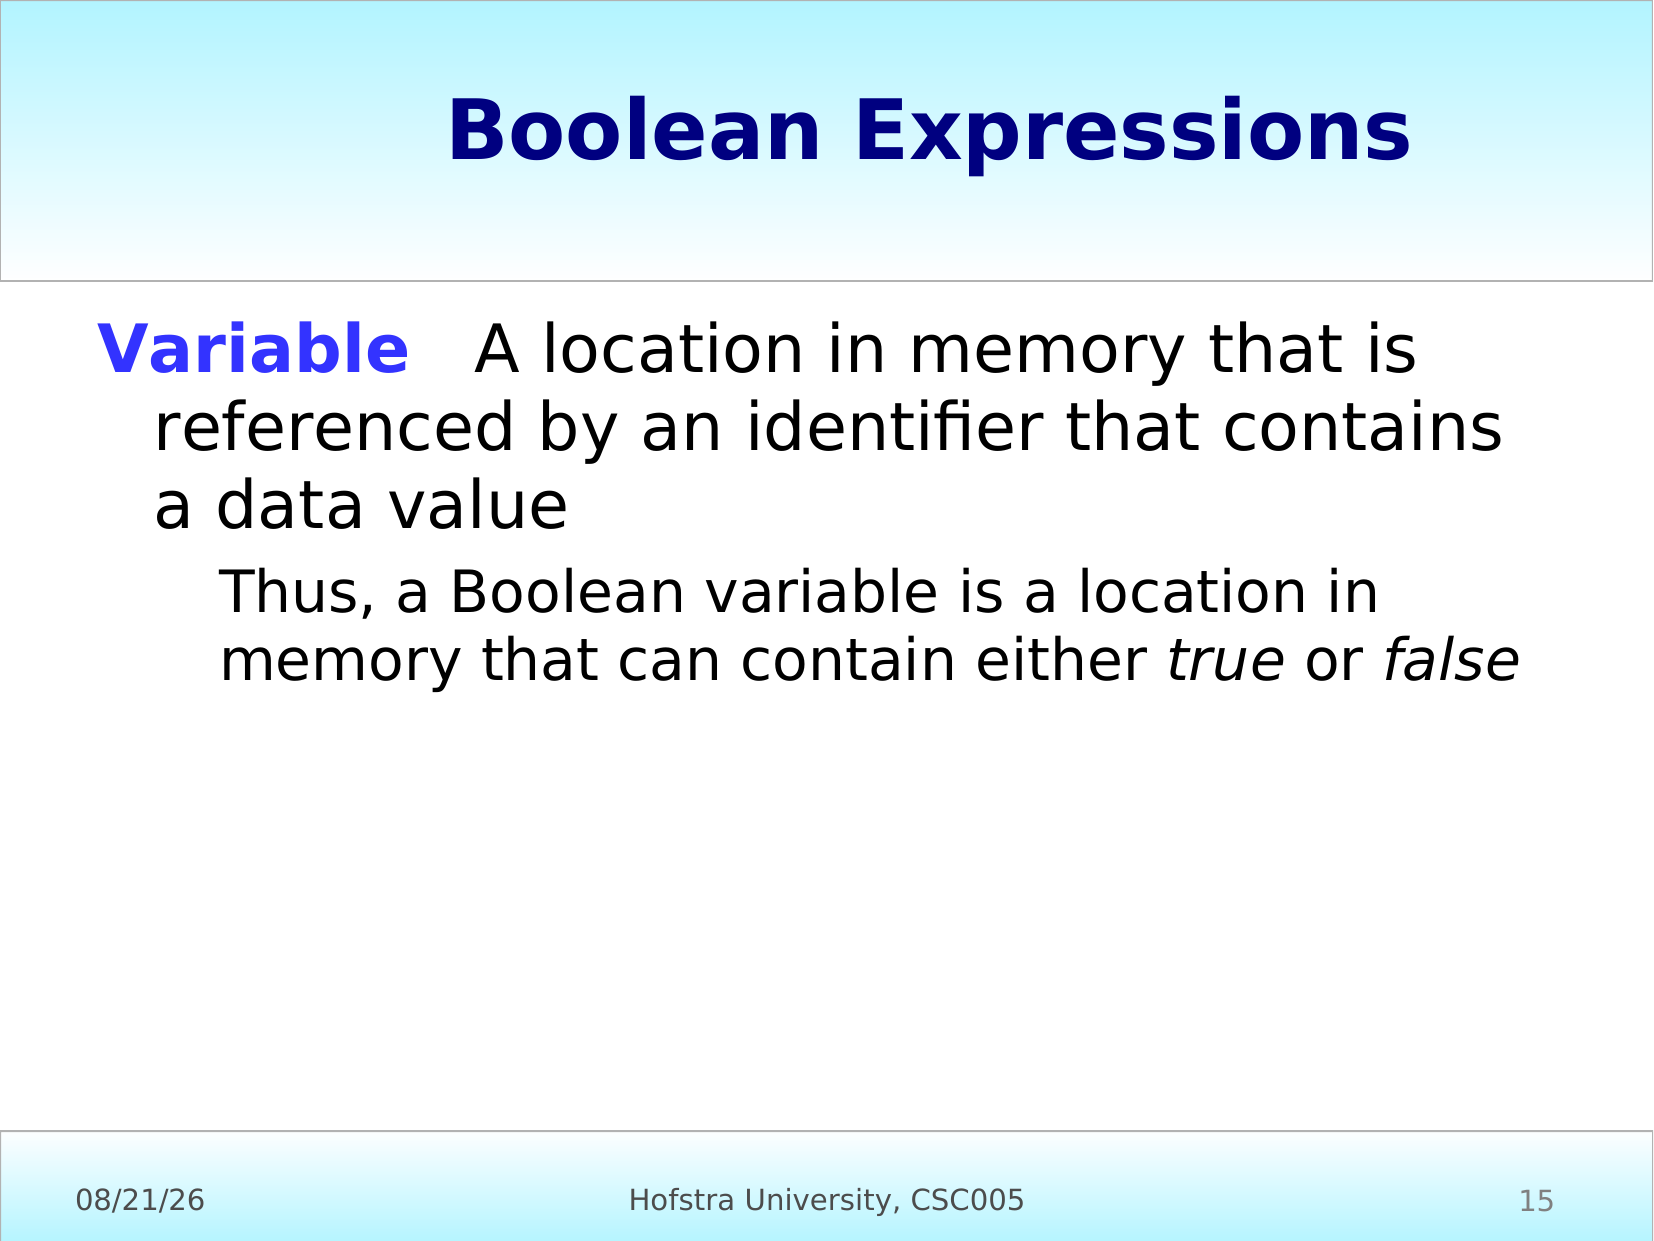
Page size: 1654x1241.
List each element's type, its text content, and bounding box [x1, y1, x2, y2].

list Variable A location in memory that is referenced by an identifier that contains a data value Thus, a Boolean variable is a location in memory that can contain either true or false [82, 303, 1571, 1131]
title Boolean Expressions [247, 27, 1612, 235]
